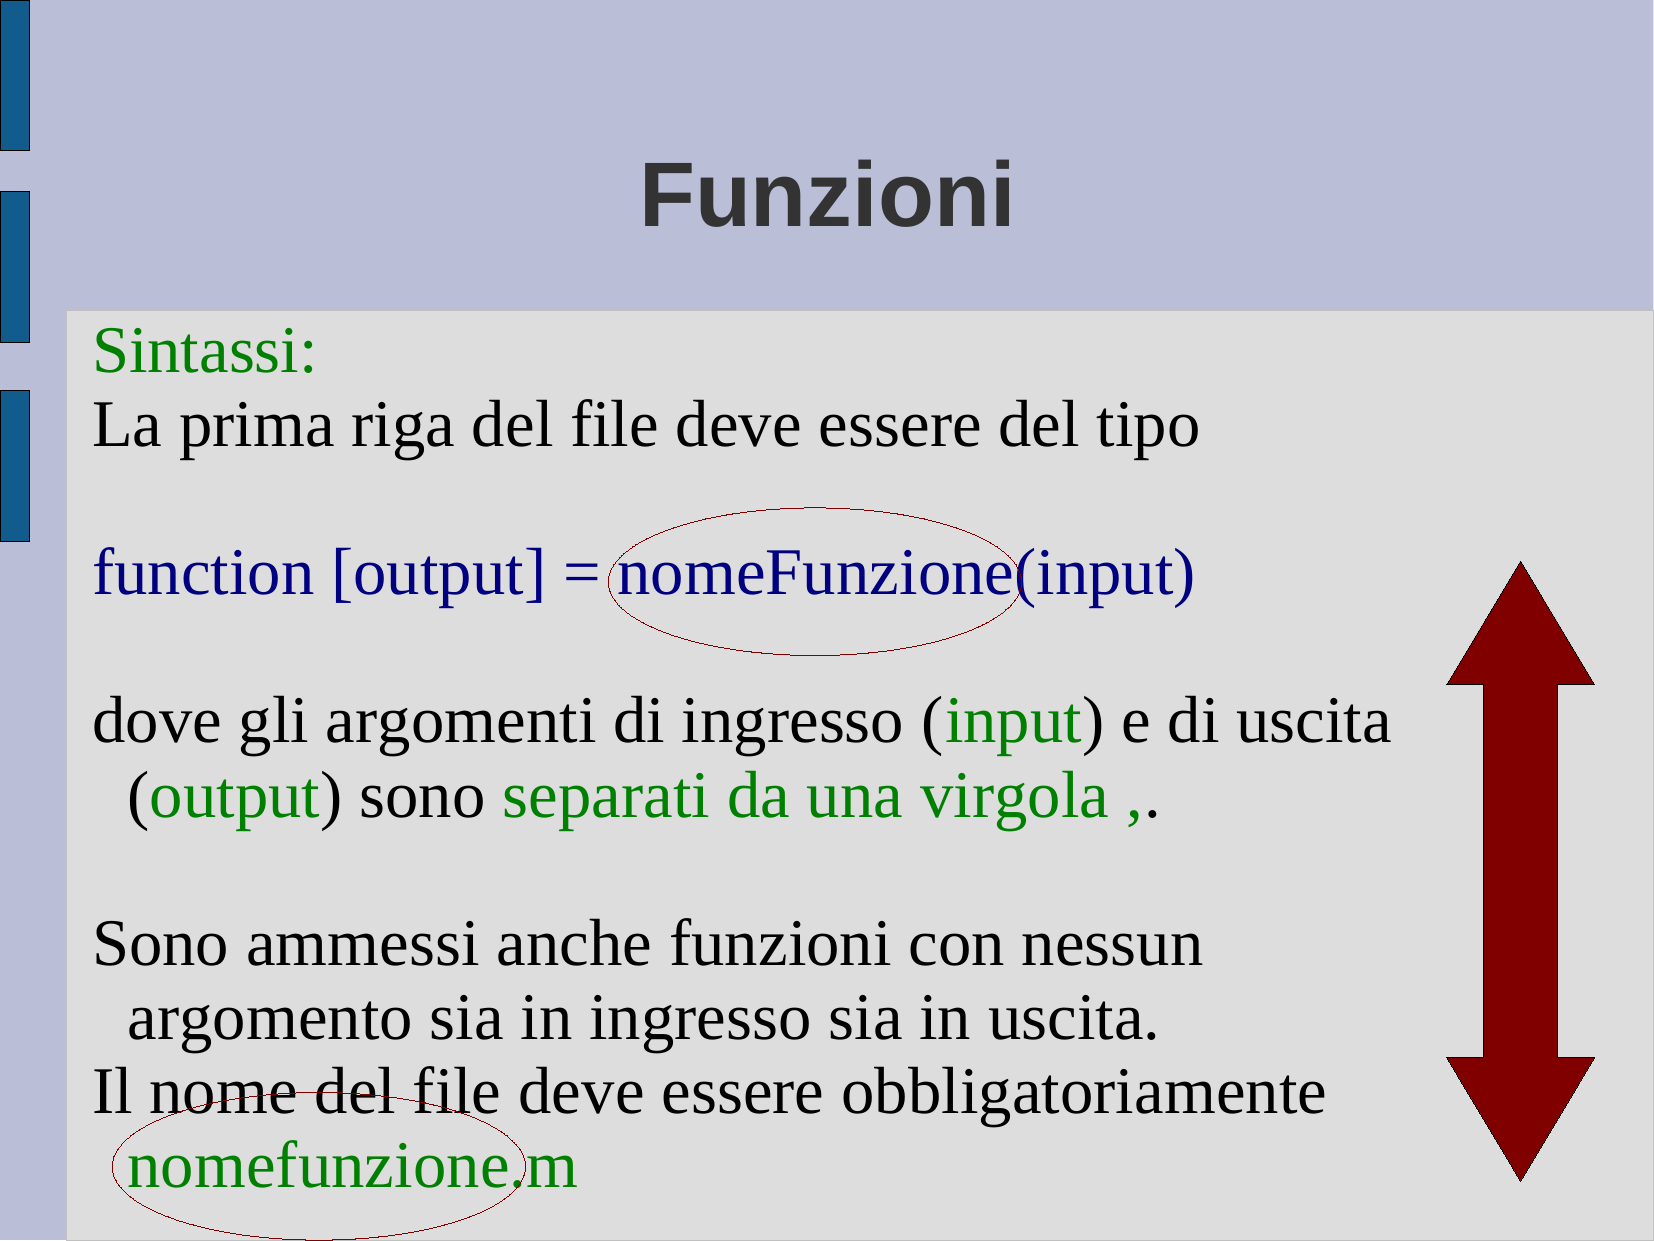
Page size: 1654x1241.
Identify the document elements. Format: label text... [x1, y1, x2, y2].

subtitle Sintassi: La prima riga del file deve essere del tipo function [output] = nomeFunzione(input) dove gli argomenti di ingresso (input) e di uscita (output) sono separati da una virgola ,. Sono ammessi anche funzioni con nessun argomento sia in ingresso sia in uscita. Il nome del file deve essere obbligatoriamente nomefunzione.m [92, 313, 1505, 1241]
title Funzioni [121, 91, 1534, 299]
text_box [1446, 561, 1595, 1182]
